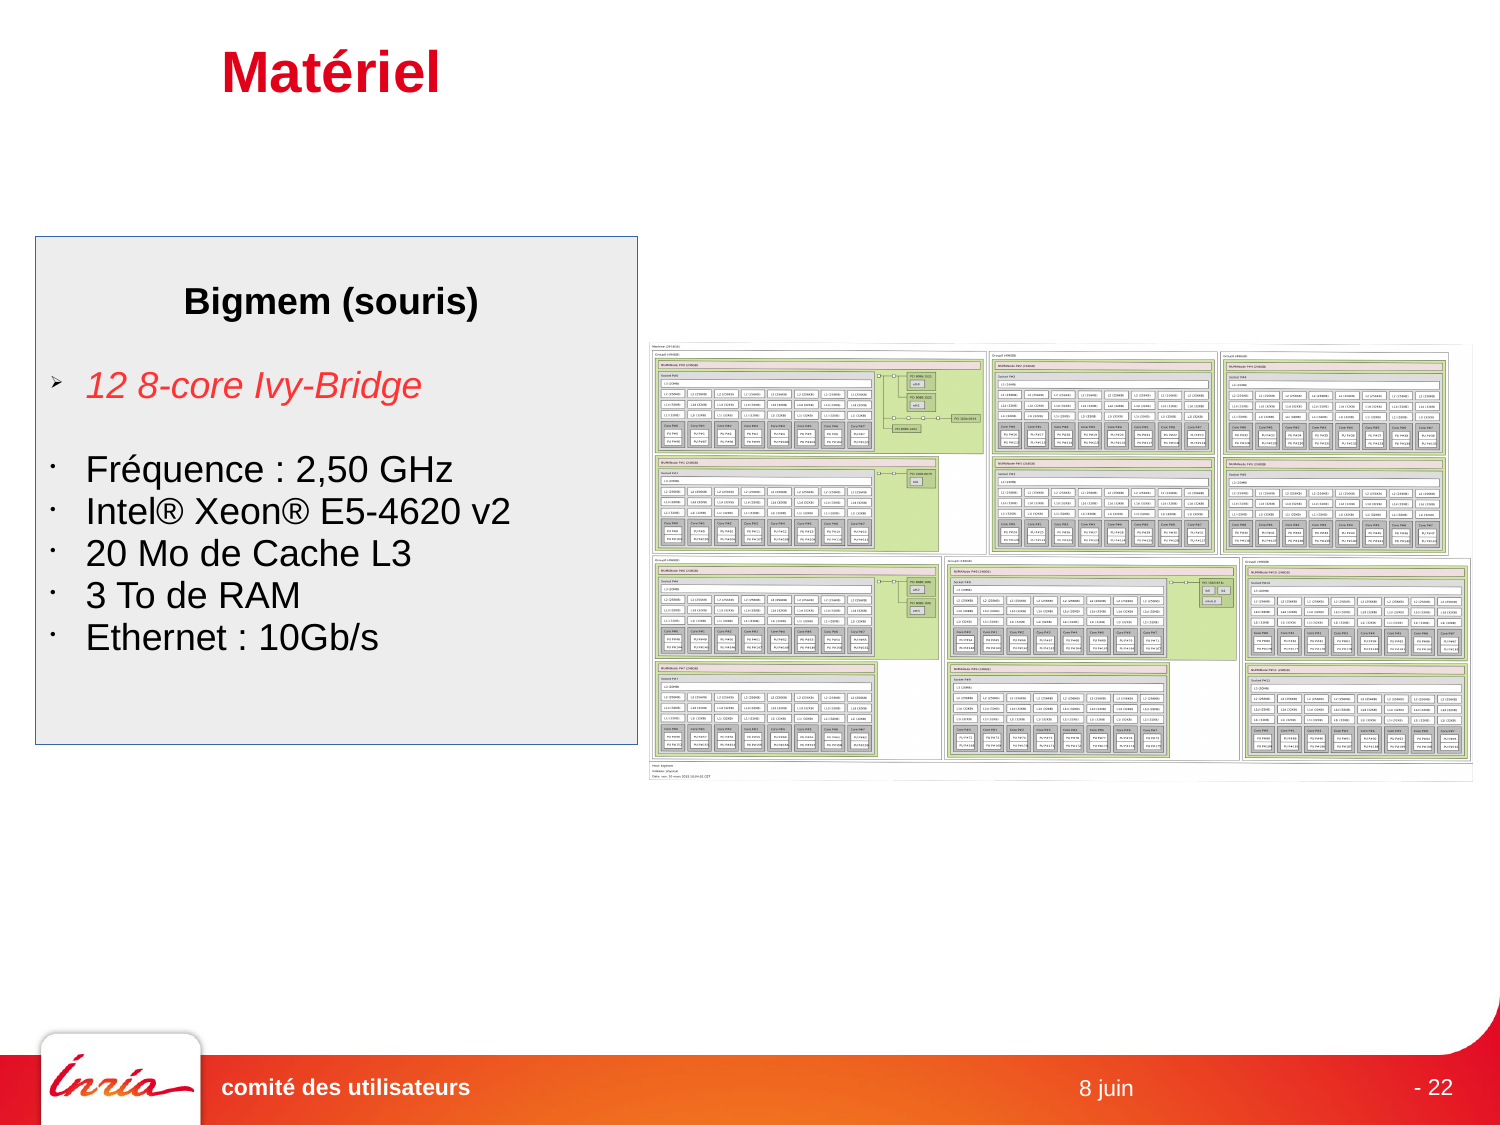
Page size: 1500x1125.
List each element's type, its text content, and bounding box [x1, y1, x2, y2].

picture [0, 947, 1500, 1125]
text_box Bigmem (souris) 12 8-core Ivy-Bridge Fréquence : 2,50 GHz Intel® Xeon® E5-4620 v2 20 Mo de Cache L3 3 To de RAM Ethernet : 10Gb/s [35, 236, 638, 745]
title Matériel [221, 0, 1459, 163]
picture [649, 342, 1473, 782]
